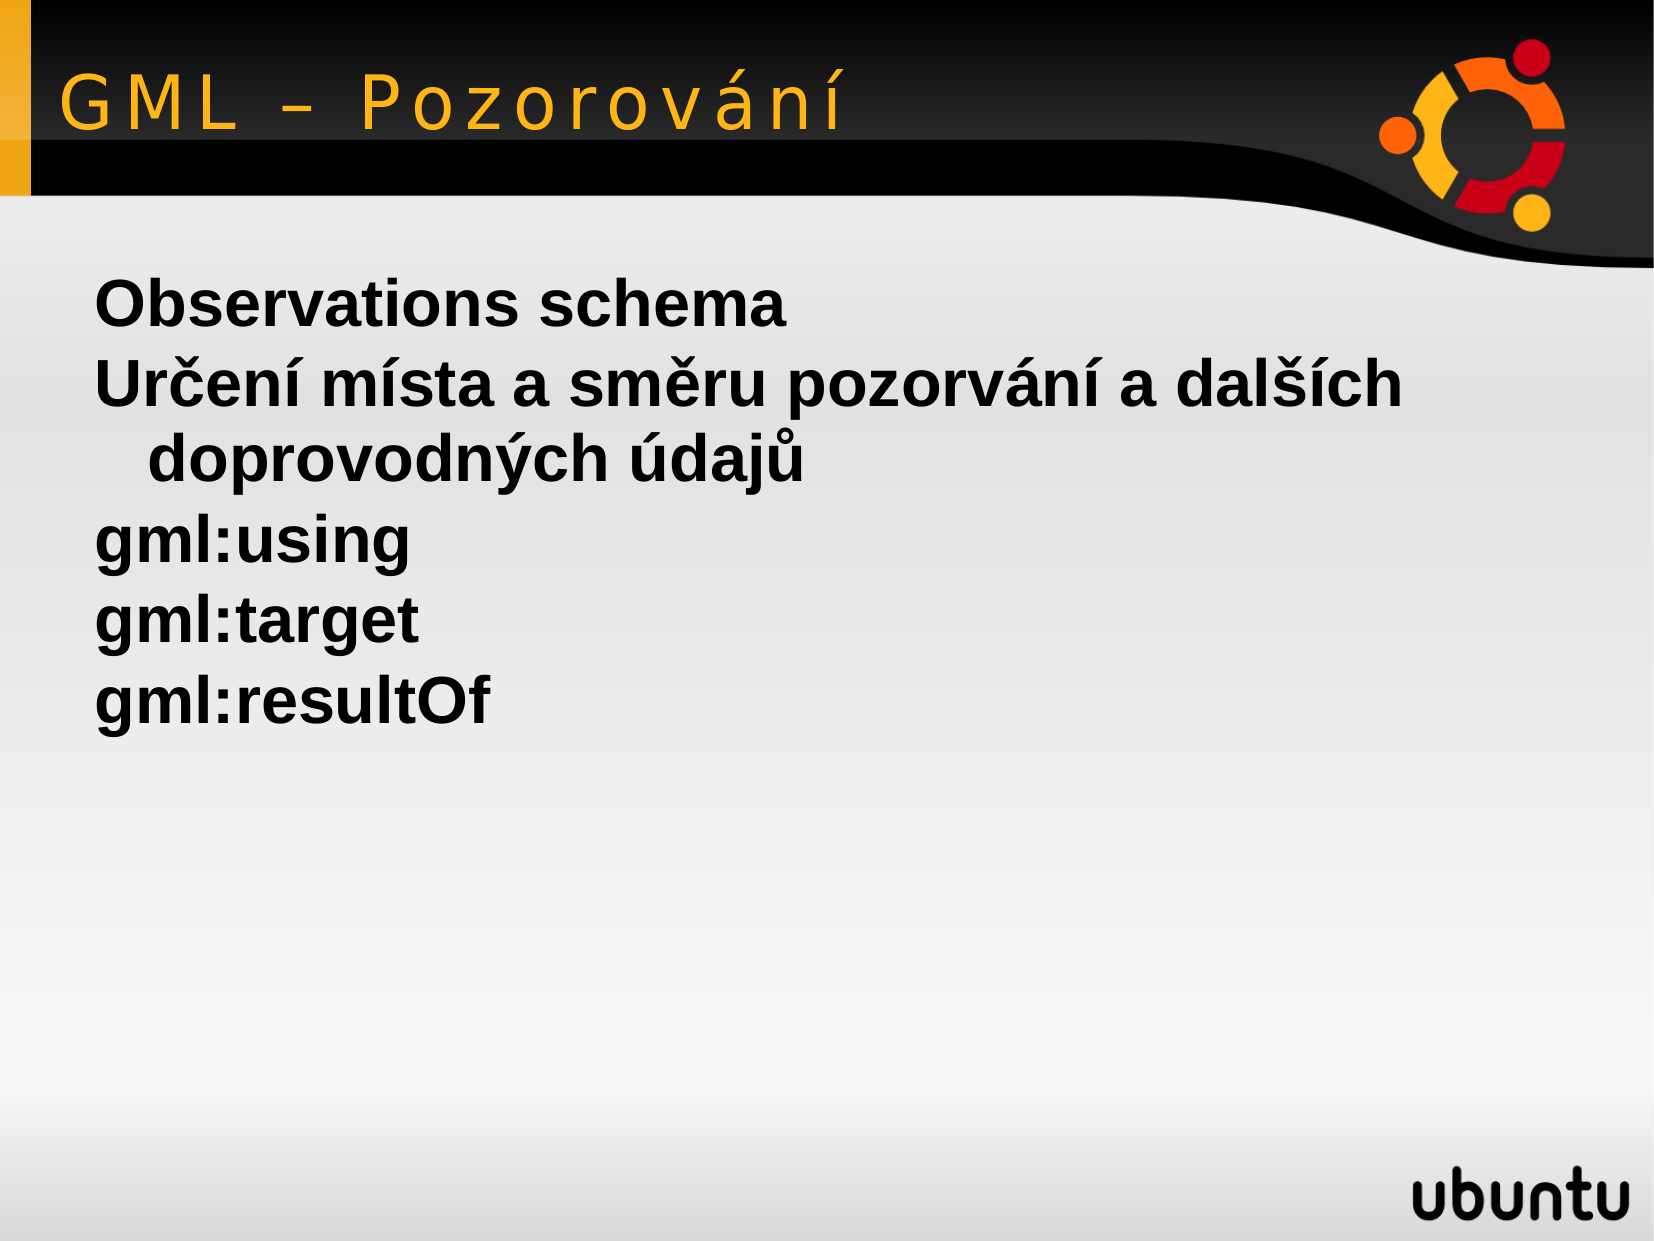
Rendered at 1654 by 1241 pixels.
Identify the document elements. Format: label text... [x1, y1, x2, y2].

title GML – Pozorování [59, 29, 1270, 178]
list Observations schema Určení místa a směru pozorvání a dalších doprovodných údajů gml:using gml:target gml:resultOf [76, 265, 1565, 1085]
picture [0, 0, 1654, 1241]
